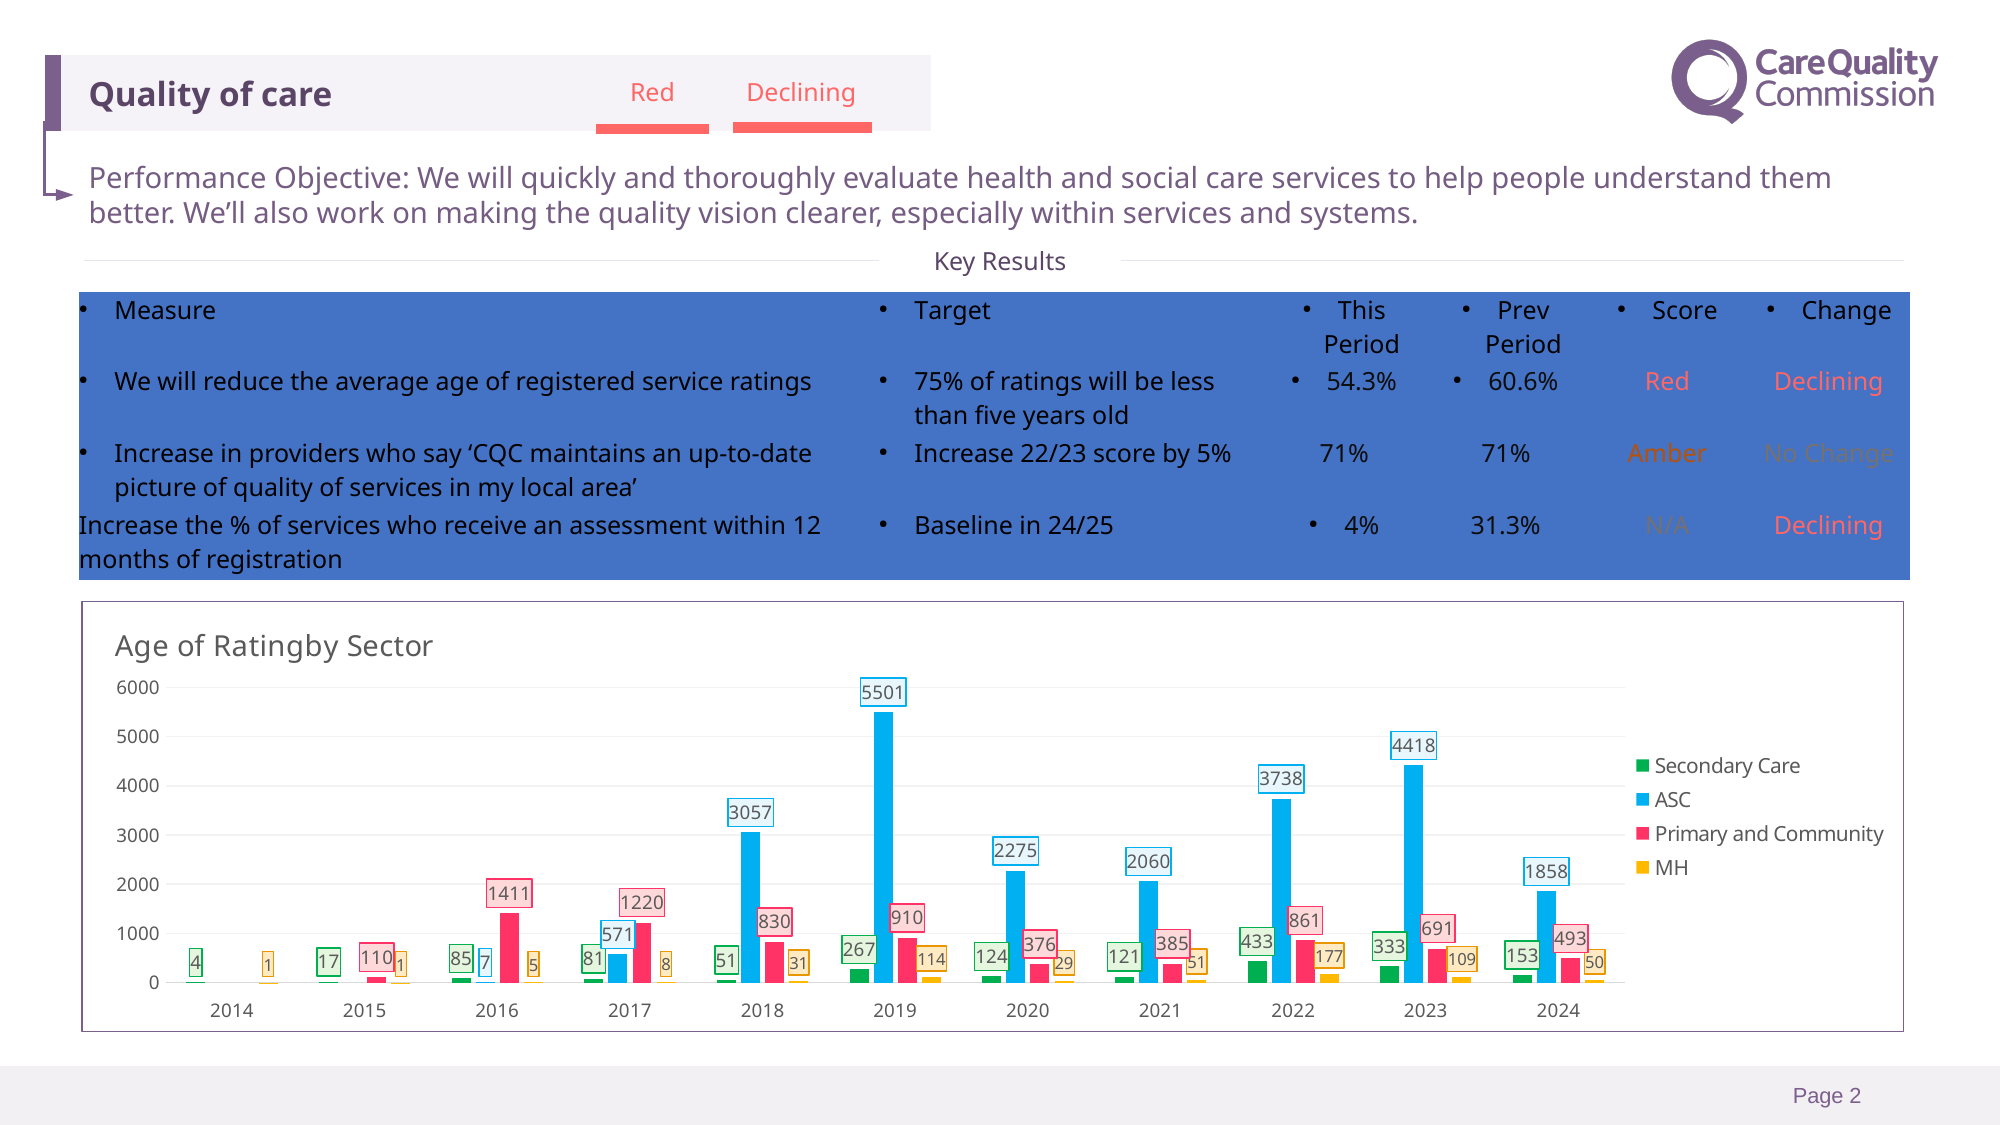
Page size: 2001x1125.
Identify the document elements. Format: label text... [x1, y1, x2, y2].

text_box [0, 1066, 2000, 1125]
table_cell No Change [1748, 436, 1910, 508]
table_cell Declining [1748, 364, 1910, 436]
text_box [45, 55, 931, 134]
table_header Prev Period [1425, 292, 1587, 364]
table_cell 4% [1263, 508, 1425, 580]
table_header Score [1587, 292, 1748, 364]
title Performance Objective: We will quickly and thoroughly evaluate health and social care services to help people understand them better. We’ll also work on making the quality vision clearer, especially within services and systems. [73, 152, 1910, 238]
table_cell Increase 22/23 score by 5% [879, 436, 1263, 508]
table_cell Declining [1748, 508, 1910, 580]
table_cell Red [1587, 364, 1748, 436]
table_cell Amber [1587, 436, 1748, 508]
text_box Quality of care [73, 65, 487, 122]
table_cell N/A [1587, 508, 1748, 580]
text_box Page 2 [1777, 1073, 1961, 1117]
table_cell 75% of ratings will be less than five years old [879, 364, 1263, 436]
table_header Target [879, 292, 1263, 364]
table_header This Period [1263, 292, 1425, 364]
table_cell Increase in providers who say ‘CQC maintains an up-to-date picture of quality of services in my local area’ [79, 436, 879, 508]
picture [1671, 39, 1939, 124]
table_cell 71% [1263, 436, 1425, 508]
table_header Change [1748, 292, 1910, 364]
text_box Red [578, 69, 710, 115]
text_box Key Results [879, 238, 1121, 283]
table_cell 54.3% [1263, 364, 1425, 436]
table_cell We will reduce the average age of registered service ratings [79, 364, 879, 436]
table_cell Baseline in 24/25 [879, 508, 1263, 580]
chart [81, 600, 1905, 1033]
table_cell Increase the % of services who receive an assessment within 12 months of registration [79, 508, 879, 580]
table_header Measure [79, 292, 879, 364]
table_cell 60.6% [1425, 364, 1587, 436]
table_cell 71% [1425, 436, 1587, 508]
text_box Declining [710, 69, 892, 115]
table_cell 31.3% [1425, 508, 1587, 580]
